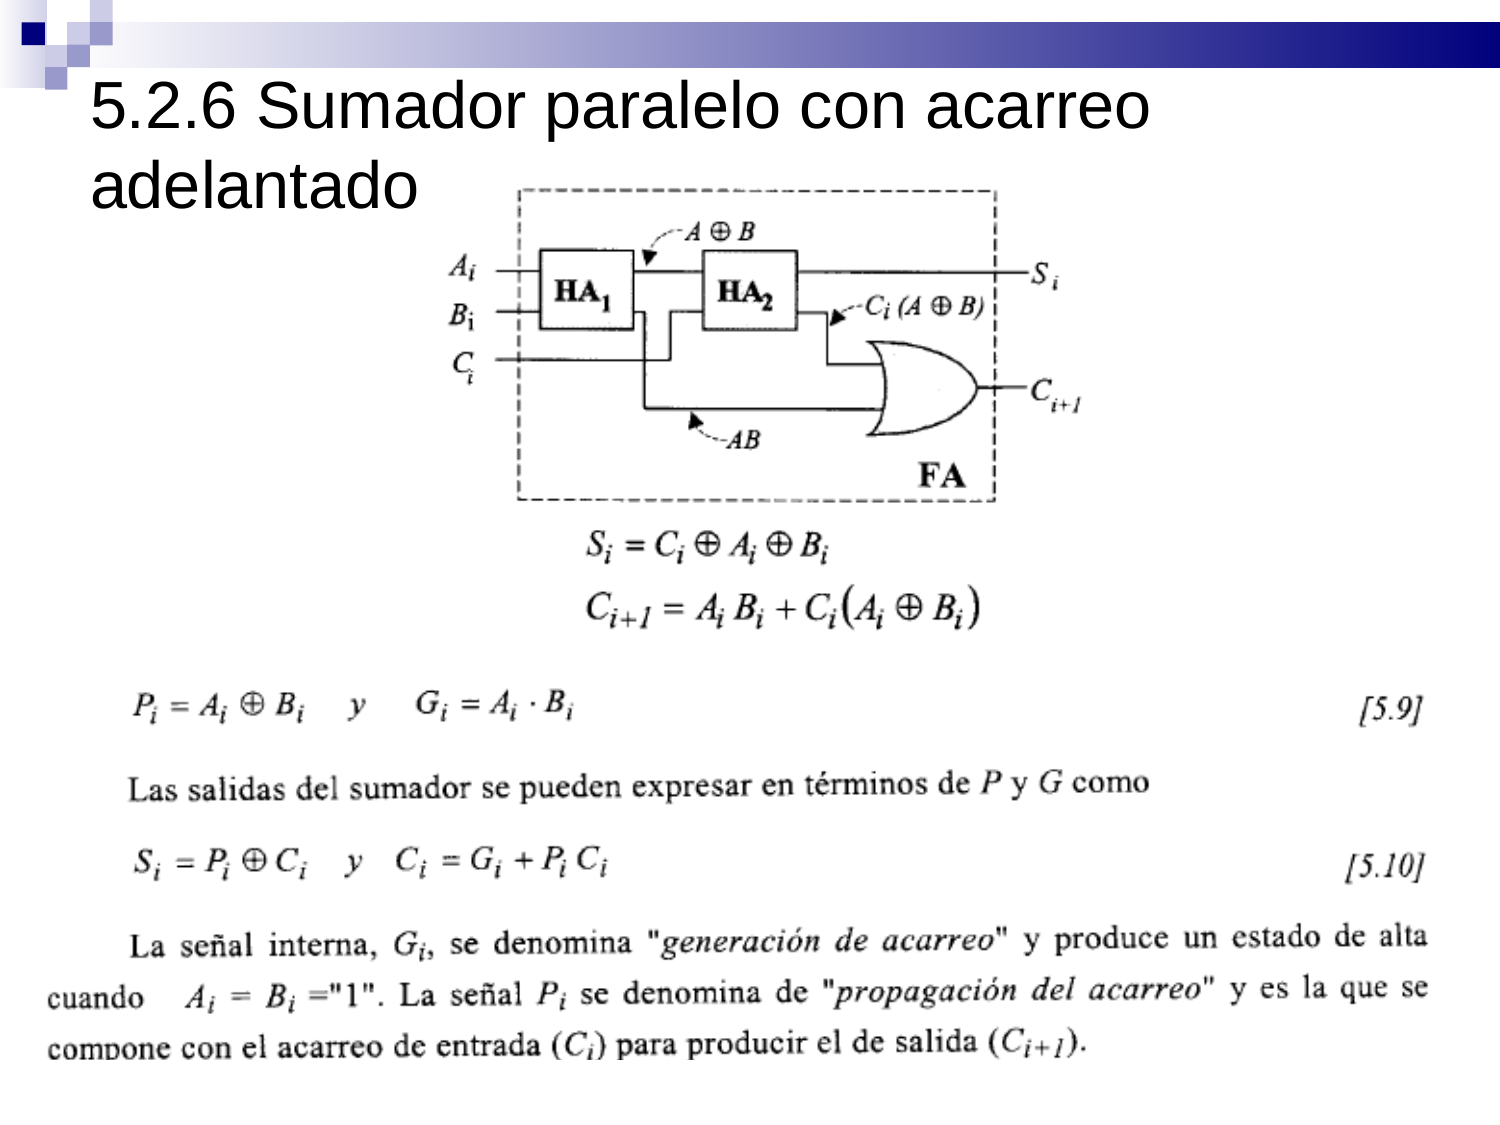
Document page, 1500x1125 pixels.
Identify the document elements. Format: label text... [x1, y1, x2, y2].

picture [41, 172, 1453, 1060]
title 5.2.6 Sumador paralelo con acarreo adelantado [75, 54, 1426, 230]
